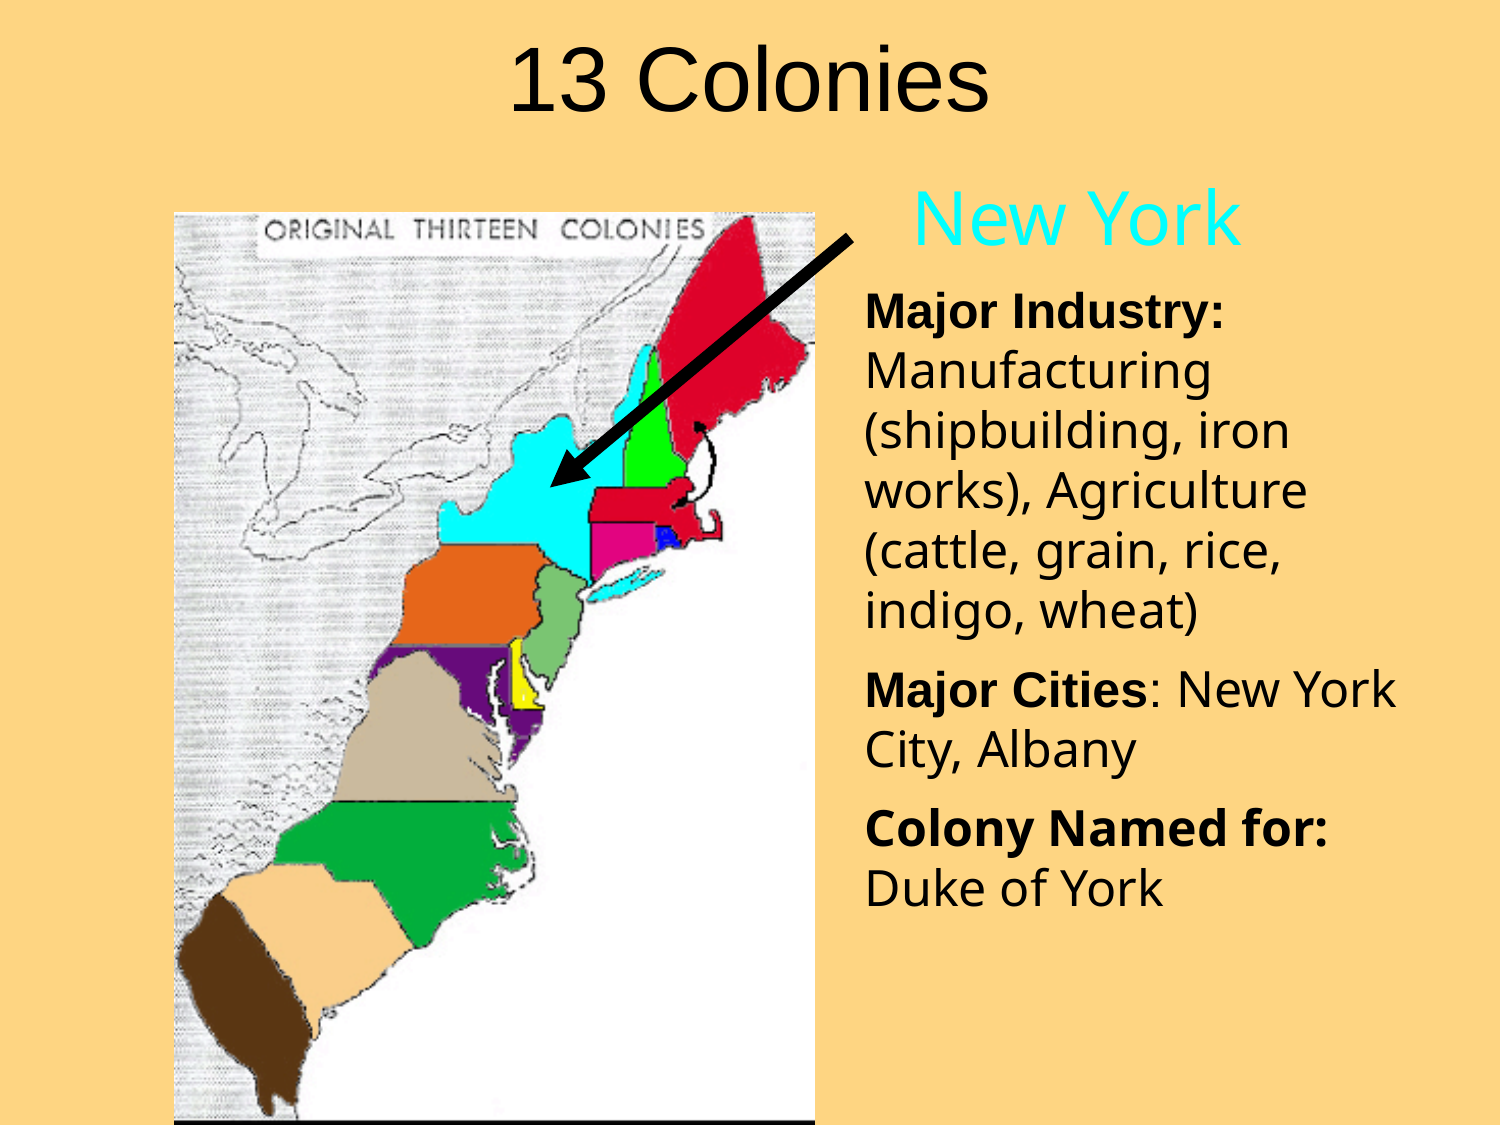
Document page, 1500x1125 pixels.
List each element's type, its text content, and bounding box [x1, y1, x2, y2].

title 13 Colonies [75, 12, 1425, 200]
text_box Major Industry: Manufacturing (shipbuilding, iron works), Agriculture (cattle, grain, rice, indigo, wheat) Major Cities: New York City, Albany Colony Named for: Duke of York [849, 162, 1438, 932]
text_box New York [874, 162, 1299, 269]
picture [174, 212, 815, 1125]
